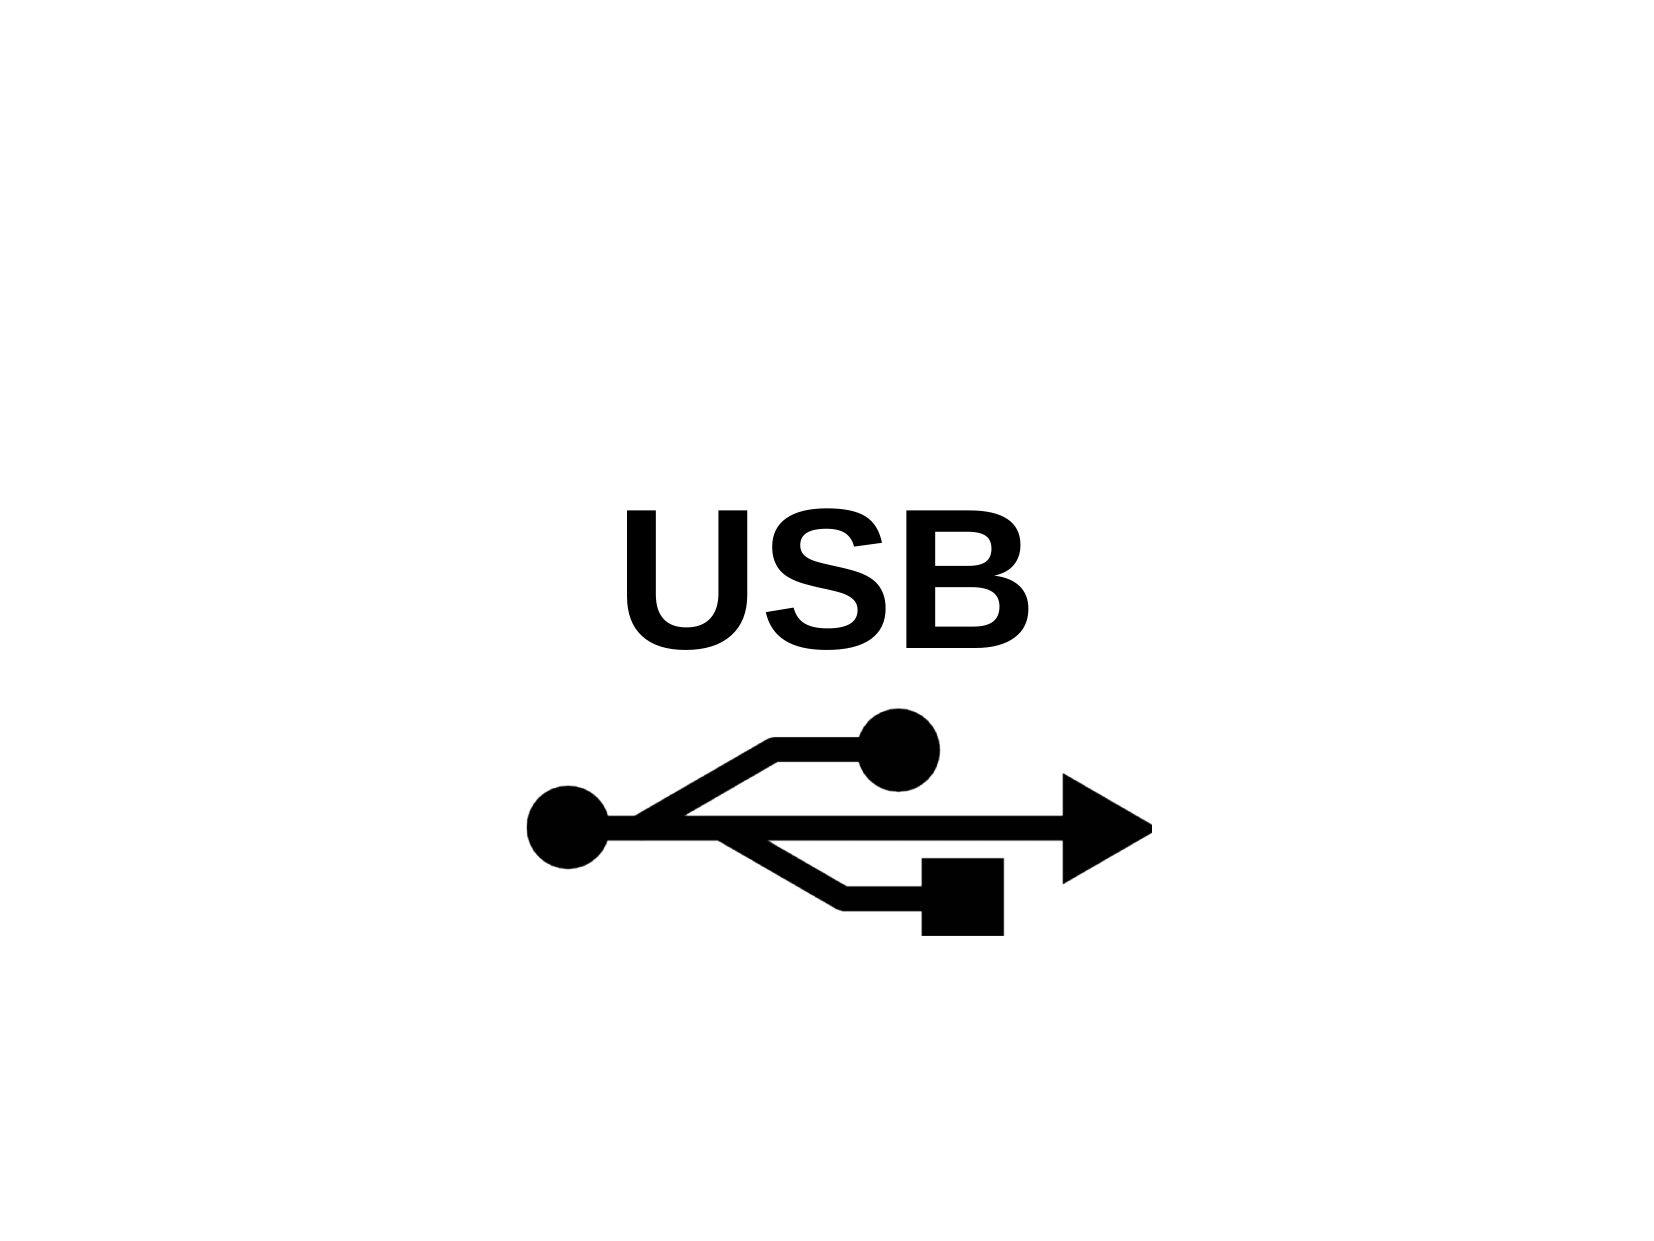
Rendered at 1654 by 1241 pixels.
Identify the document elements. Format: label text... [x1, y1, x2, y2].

picture [526, 708, 1152, 936]
subtitle USB [82, 49, 1571, 1109]
